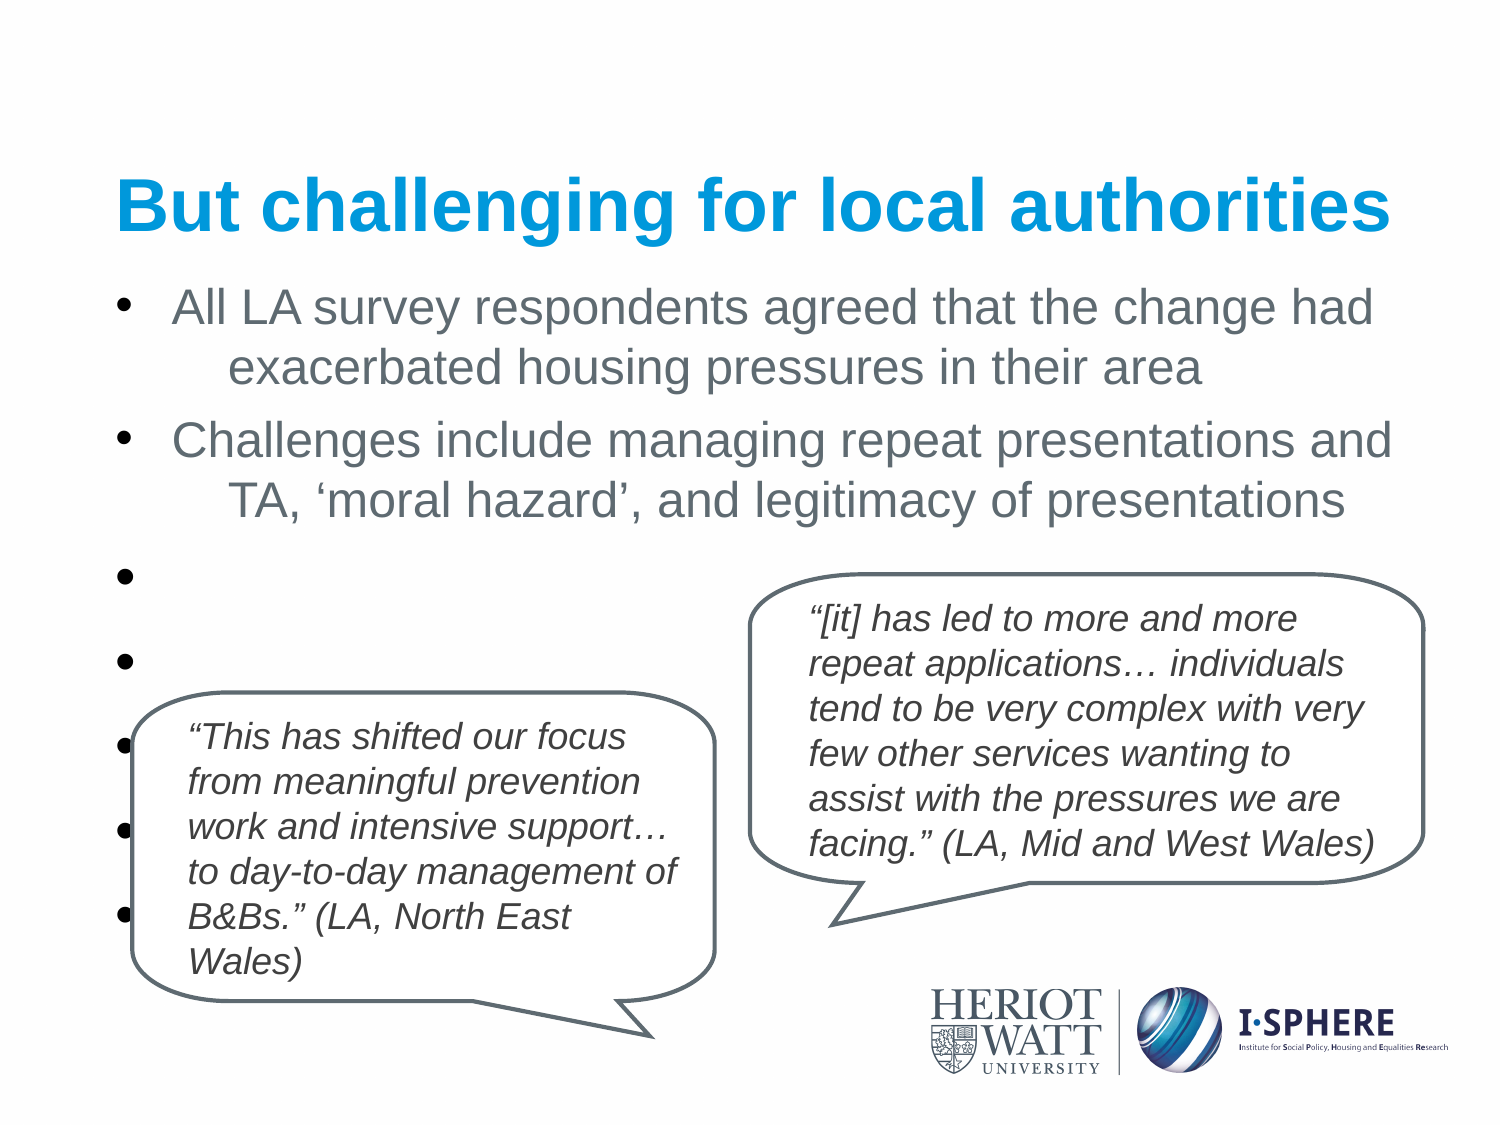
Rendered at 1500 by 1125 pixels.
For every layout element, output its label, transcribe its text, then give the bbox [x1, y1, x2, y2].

title But challenging for local authorities [100, 90, 1426, 254]
text_box “This has shifted our focus from meaningful prevention work and intensive support… to day-to-day management of B&Bs.” (LA, North East Wales) [132, 692, 715, 1037]
list All LA survey respondents agreed that the change had exacerbated housing pressures in their area Challenges include managing repeat presentations and TA, ‘moral hazard’, and legitimacy of presentations [100, 267, 1426, 1125]
text_box “[it] has led to more and more repeat applications… individuals tend to be very complex with very few other services wanting to assist with the pressures we are facing.” (LA, Mid and West Wales) [749, 574, 1424, 925]
